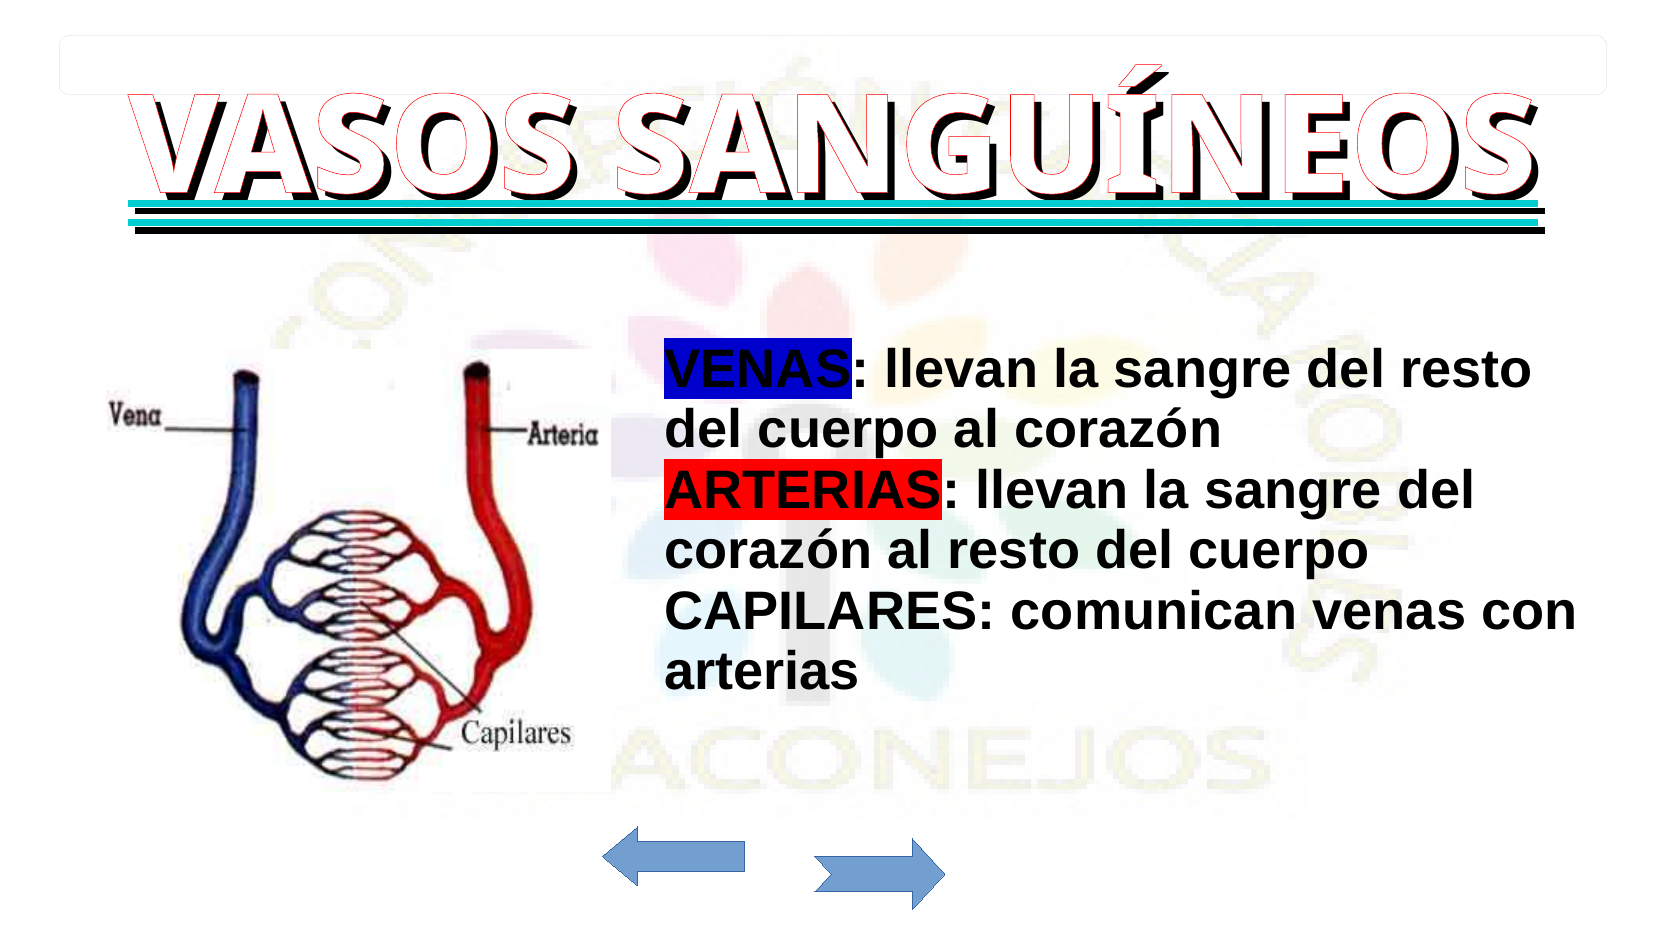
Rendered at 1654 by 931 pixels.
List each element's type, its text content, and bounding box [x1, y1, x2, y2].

text_box [602, 826, 745, 886]
picture [106, 349, 611, 792]
text_box VASOS SANGUÍNEOS [59, 35, 1607, 95]
text_box [814, 838, 945, 910]
text_box VENAS: llevan la sangre del resto del cuerpo al corazón Arterias: llevan la sangre del corazón al resto del cuerpo CAPILARES: comunican venas con arterias [649, 330, 1595, 709]
